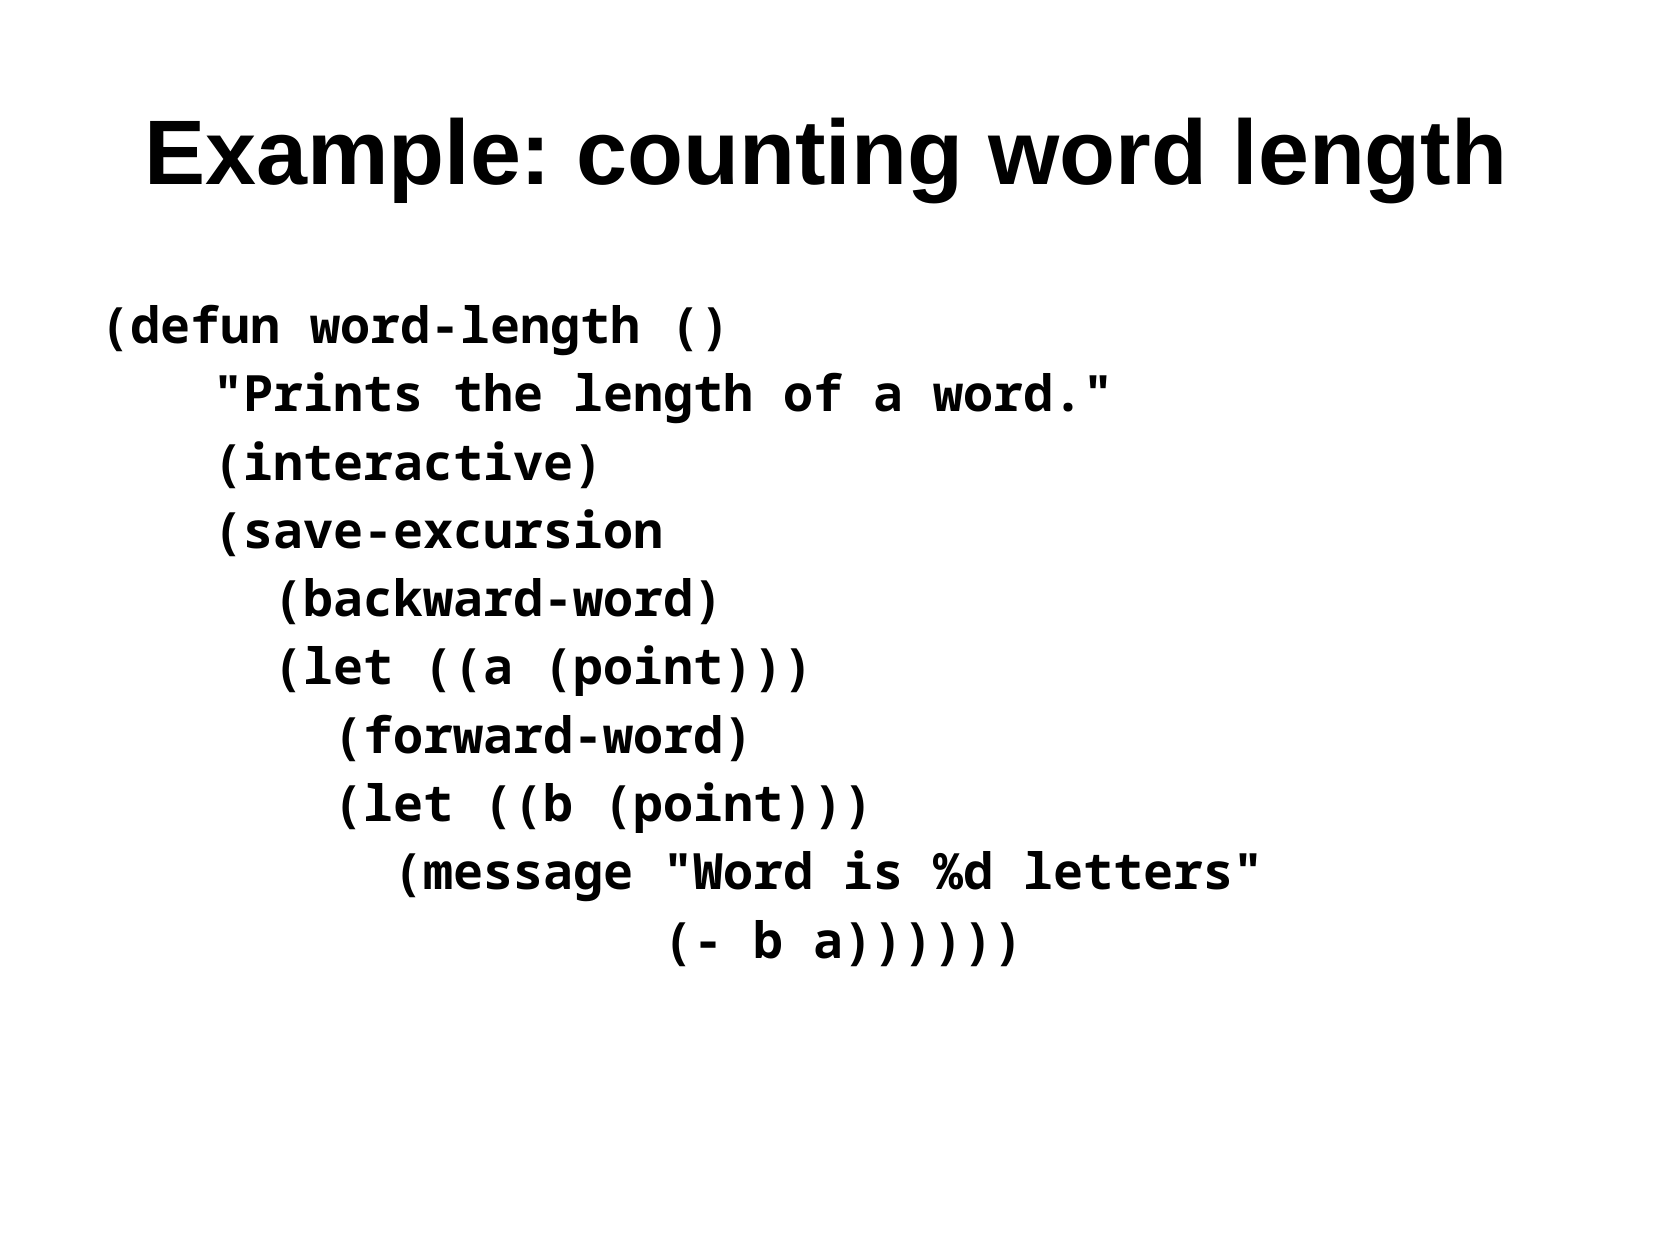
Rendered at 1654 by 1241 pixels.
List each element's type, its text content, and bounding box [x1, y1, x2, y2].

list (defun word-length () "Prints the length of a word." (interactive) (save-excursion (backward-word) (let ((a (point))) (forward-word) (let ((b (point))) (message "Word is %d letters" (- b a)))))) [82, 290, 1571, 1094]
title Example: counting word length [82, 56, 1571, 250]
